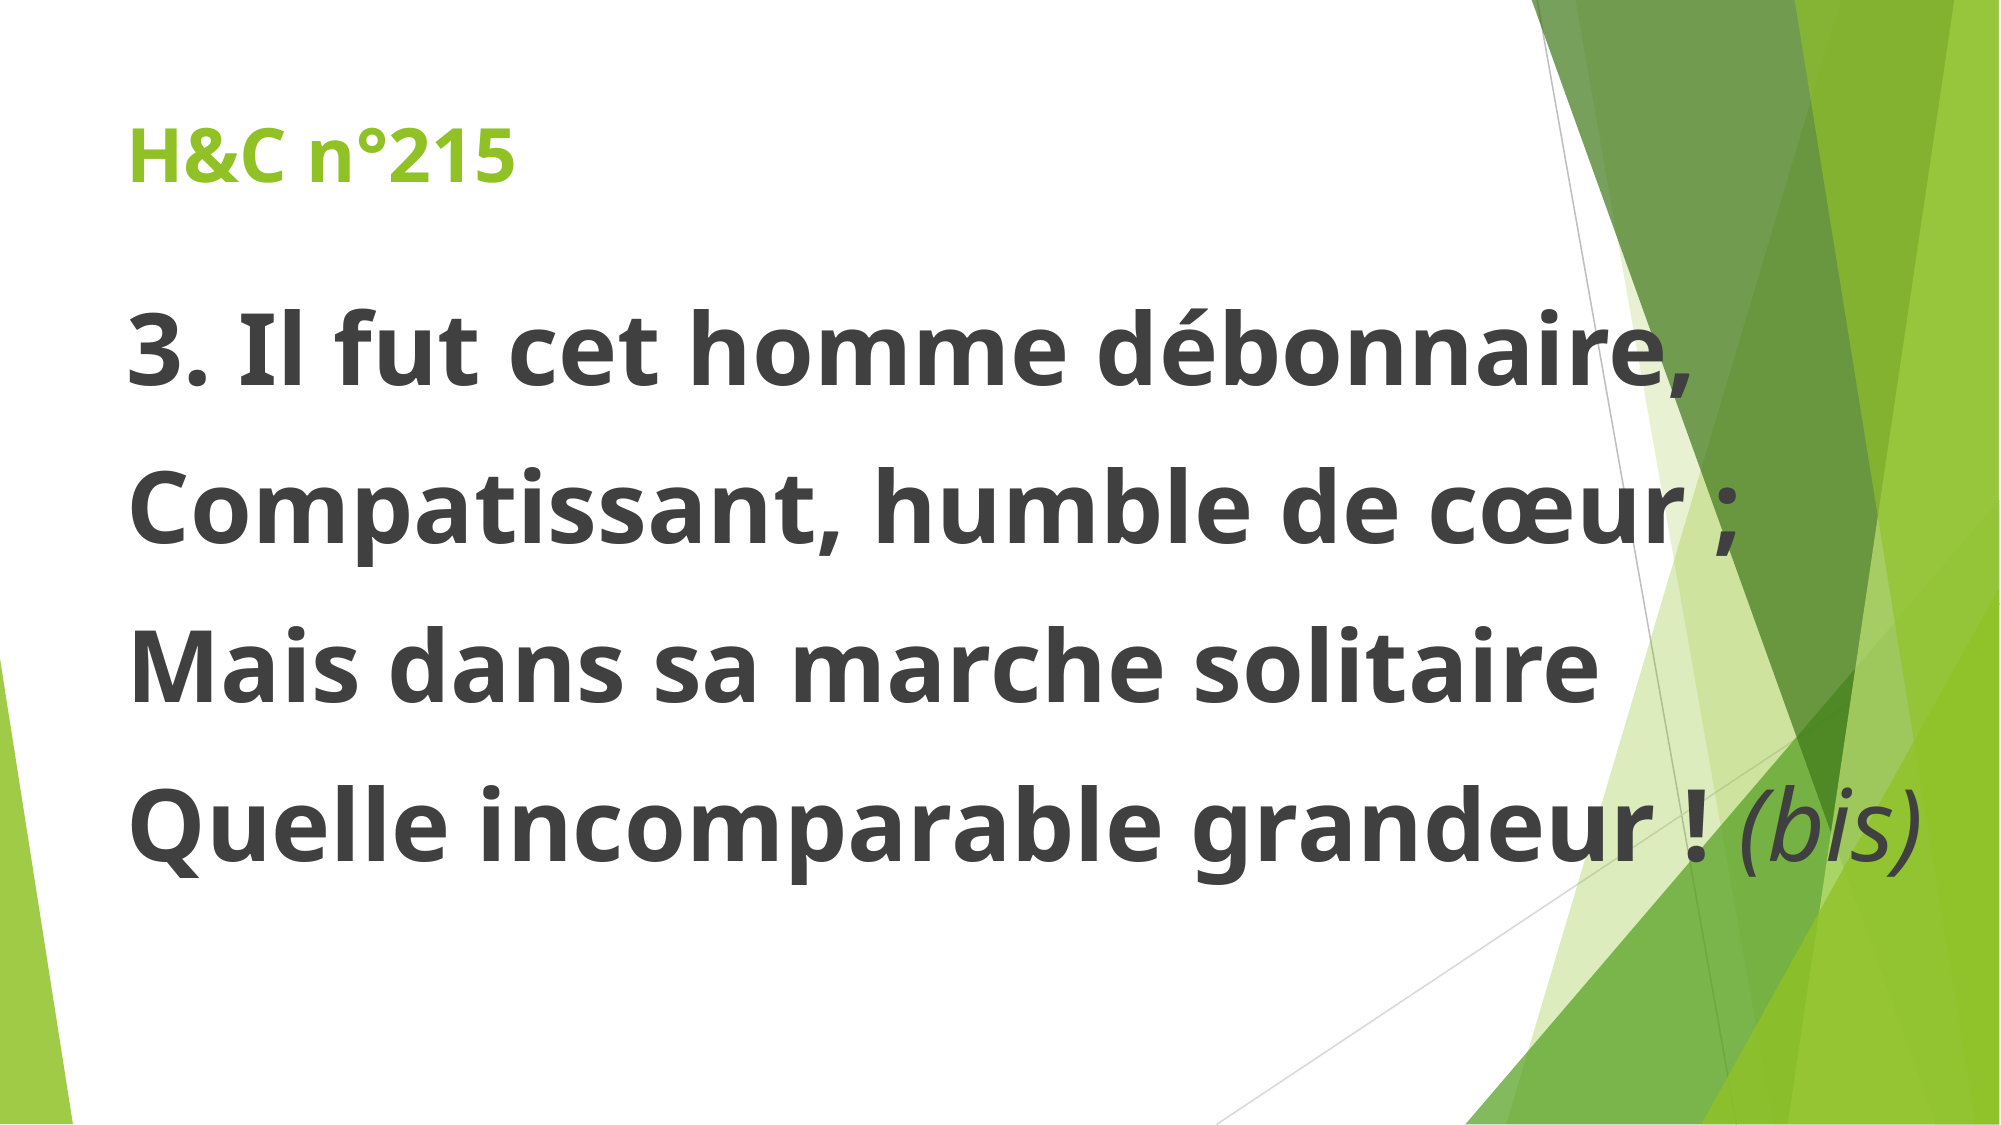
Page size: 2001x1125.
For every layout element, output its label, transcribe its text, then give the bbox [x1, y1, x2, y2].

text_box 3. Il fut cet homme débonnaire, Compatissant, humble de cœur ; Mais dans sa marche solitaire Quelle incomparable grandeur ! (bis) [111, 259, 1949, 1063]
text_box H&C n°215 [111, 99, 1522, 225]
